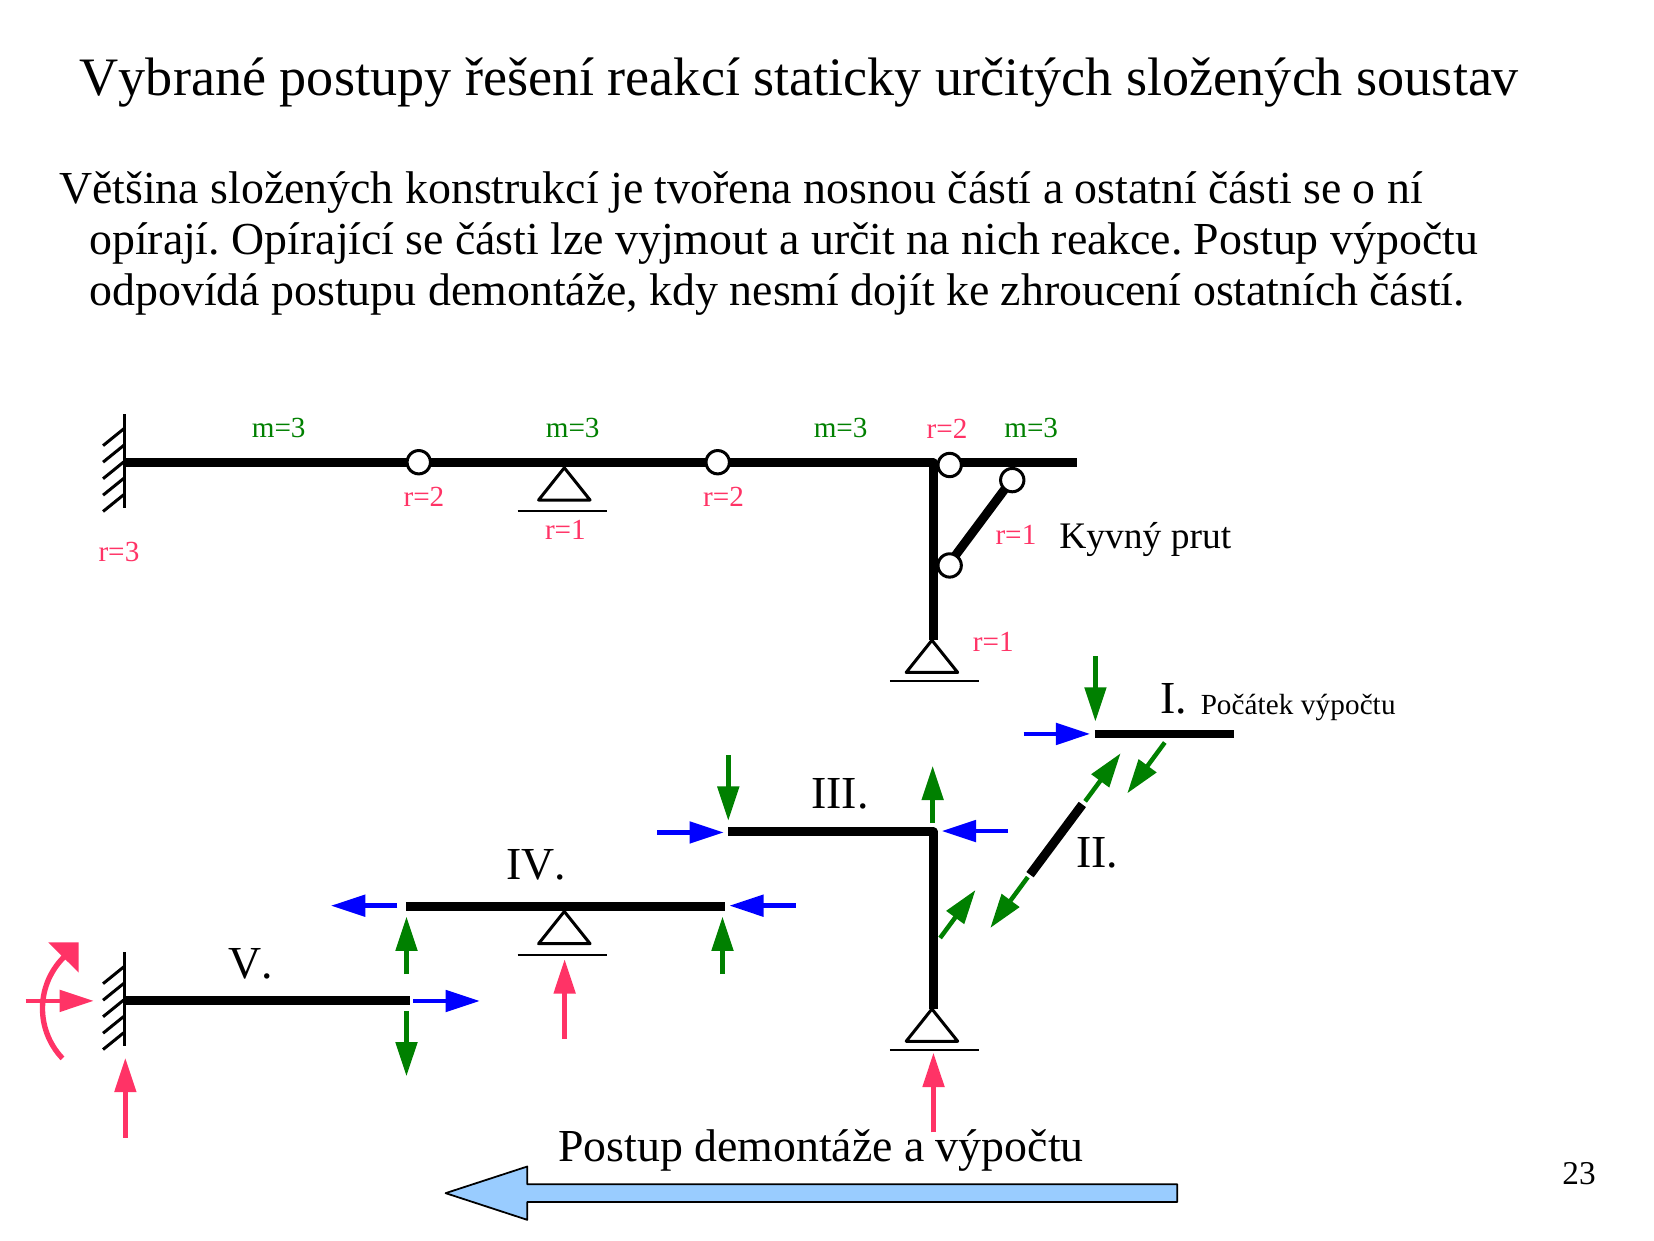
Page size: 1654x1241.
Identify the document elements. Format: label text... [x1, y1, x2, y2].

text_box r=1 [958, 617, 1061, 669]
text_box m=3 [531, 403, 634, 454]
text_box r=3 [83, 528, 187, 579]
text_box r=1 [530, 506, 633, 557]
text_box [1000, 468, 1024, 492]
text_box m=3 [989, 403, 1093, 454]
text_box III. [796, 760, 885, 831]
text_box r=2 [911, 405, 1015, 456]
text_box [39, 942, 79, 1061]
text_box [937, 456, 962, 477]
text_box II. [1061, 819, 1150, 890]
text_box r=2 [688, 472, 791, 524]
text_box [706, 450, 730, 472]
text_box V. [213, 930, 326, 1001]
text_box m=3 [237, 403, 340, 454]
text_box r=2 [388, 472, 492, 524]
text_box [445, 1166, 1178, 1220]
text_box m=3 [798, 403, 902, 454]
title Vybrané postupy řešení reakcí staticky určitých složených soustav [56, 0, 1545, 174]
text_box Postup demontáže a výpočtu [543, 1113, 1204, 1184]
text_box r=1 [980, 511, 1044, 562]
text_box Kyvný prut [1044, 507, 1247, 568]
list Většina složených konstrukcí je tvořena nosnou částí a ostatní části se o ní opírají. Opírající se části lze vyjmout a určit na nich reakce. Postup výpočtu odpovídá postupu demontáže, kdy nesmí dojít ke zhroucení ostatních částí. [59, 163, 1548, 967]
text_box IV. [491, 830, 605, 902]
text_box Počátek výpočtu [1186, 681, 1423, 733]
text_box I. [1145, 665, 1233, 736]
text_box [937, 553, 962, 578]
text_box [407, 450, 431, 472]
